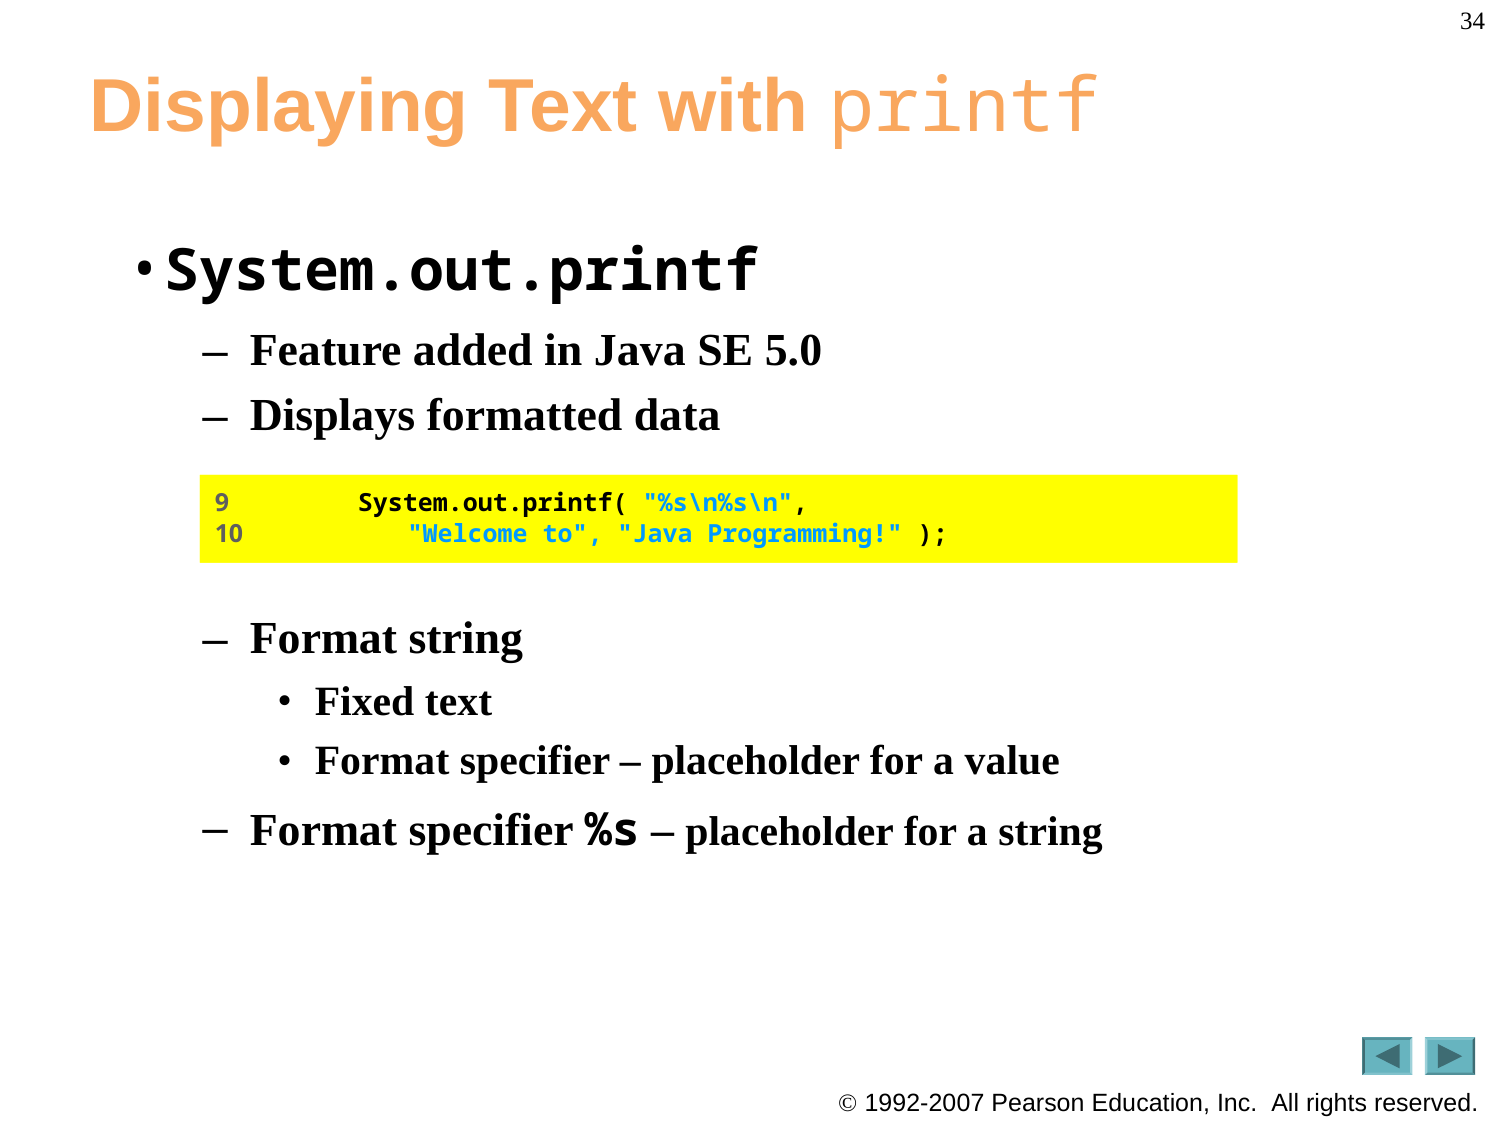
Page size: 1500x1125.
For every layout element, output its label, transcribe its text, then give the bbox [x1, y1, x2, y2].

list System.out.printf Feature added in Java SE 5.0 Displays formatted data Format string Fixed text Format specifier – placeholder for a value Format specifier %s – placeholder for a string [112, 220, 1425, 1002]
text_box 9 System.out.printf( "%s\n%s\n", 10 "Welcome to", "Java Programming!" ); [199, 474, 1238, 563]
title Displaying Text with printf [75, 12, 1426, 201]
